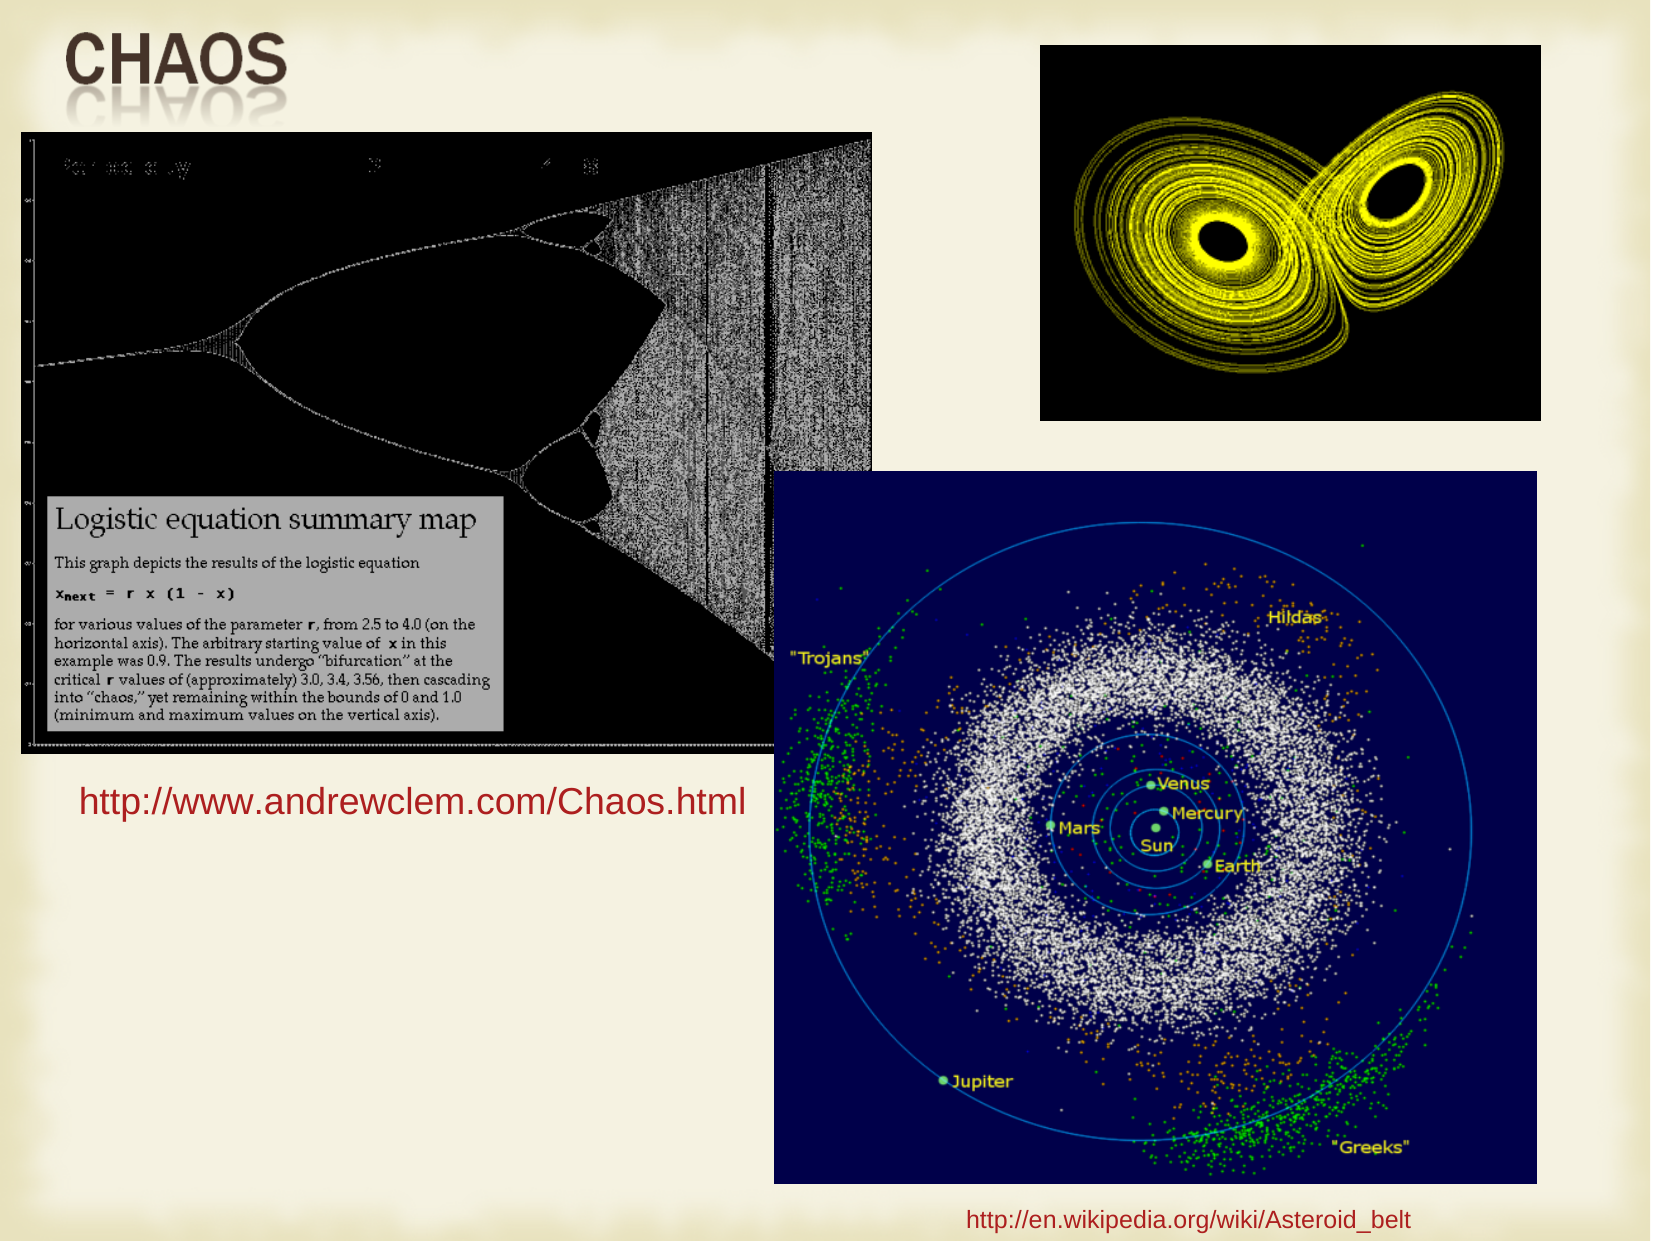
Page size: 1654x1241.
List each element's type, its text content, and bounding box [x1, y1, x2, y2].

picture [0, 0, 1651, 1241]
text_box [16, 0, 1541, 421]
text_box http://en.wikipedia.org/wiki/Asteroid_belt [951, 1198, 1435, 1241]
text_box http://www.andrewclem.com/Chaos.html [63, 772, 773, 831]
